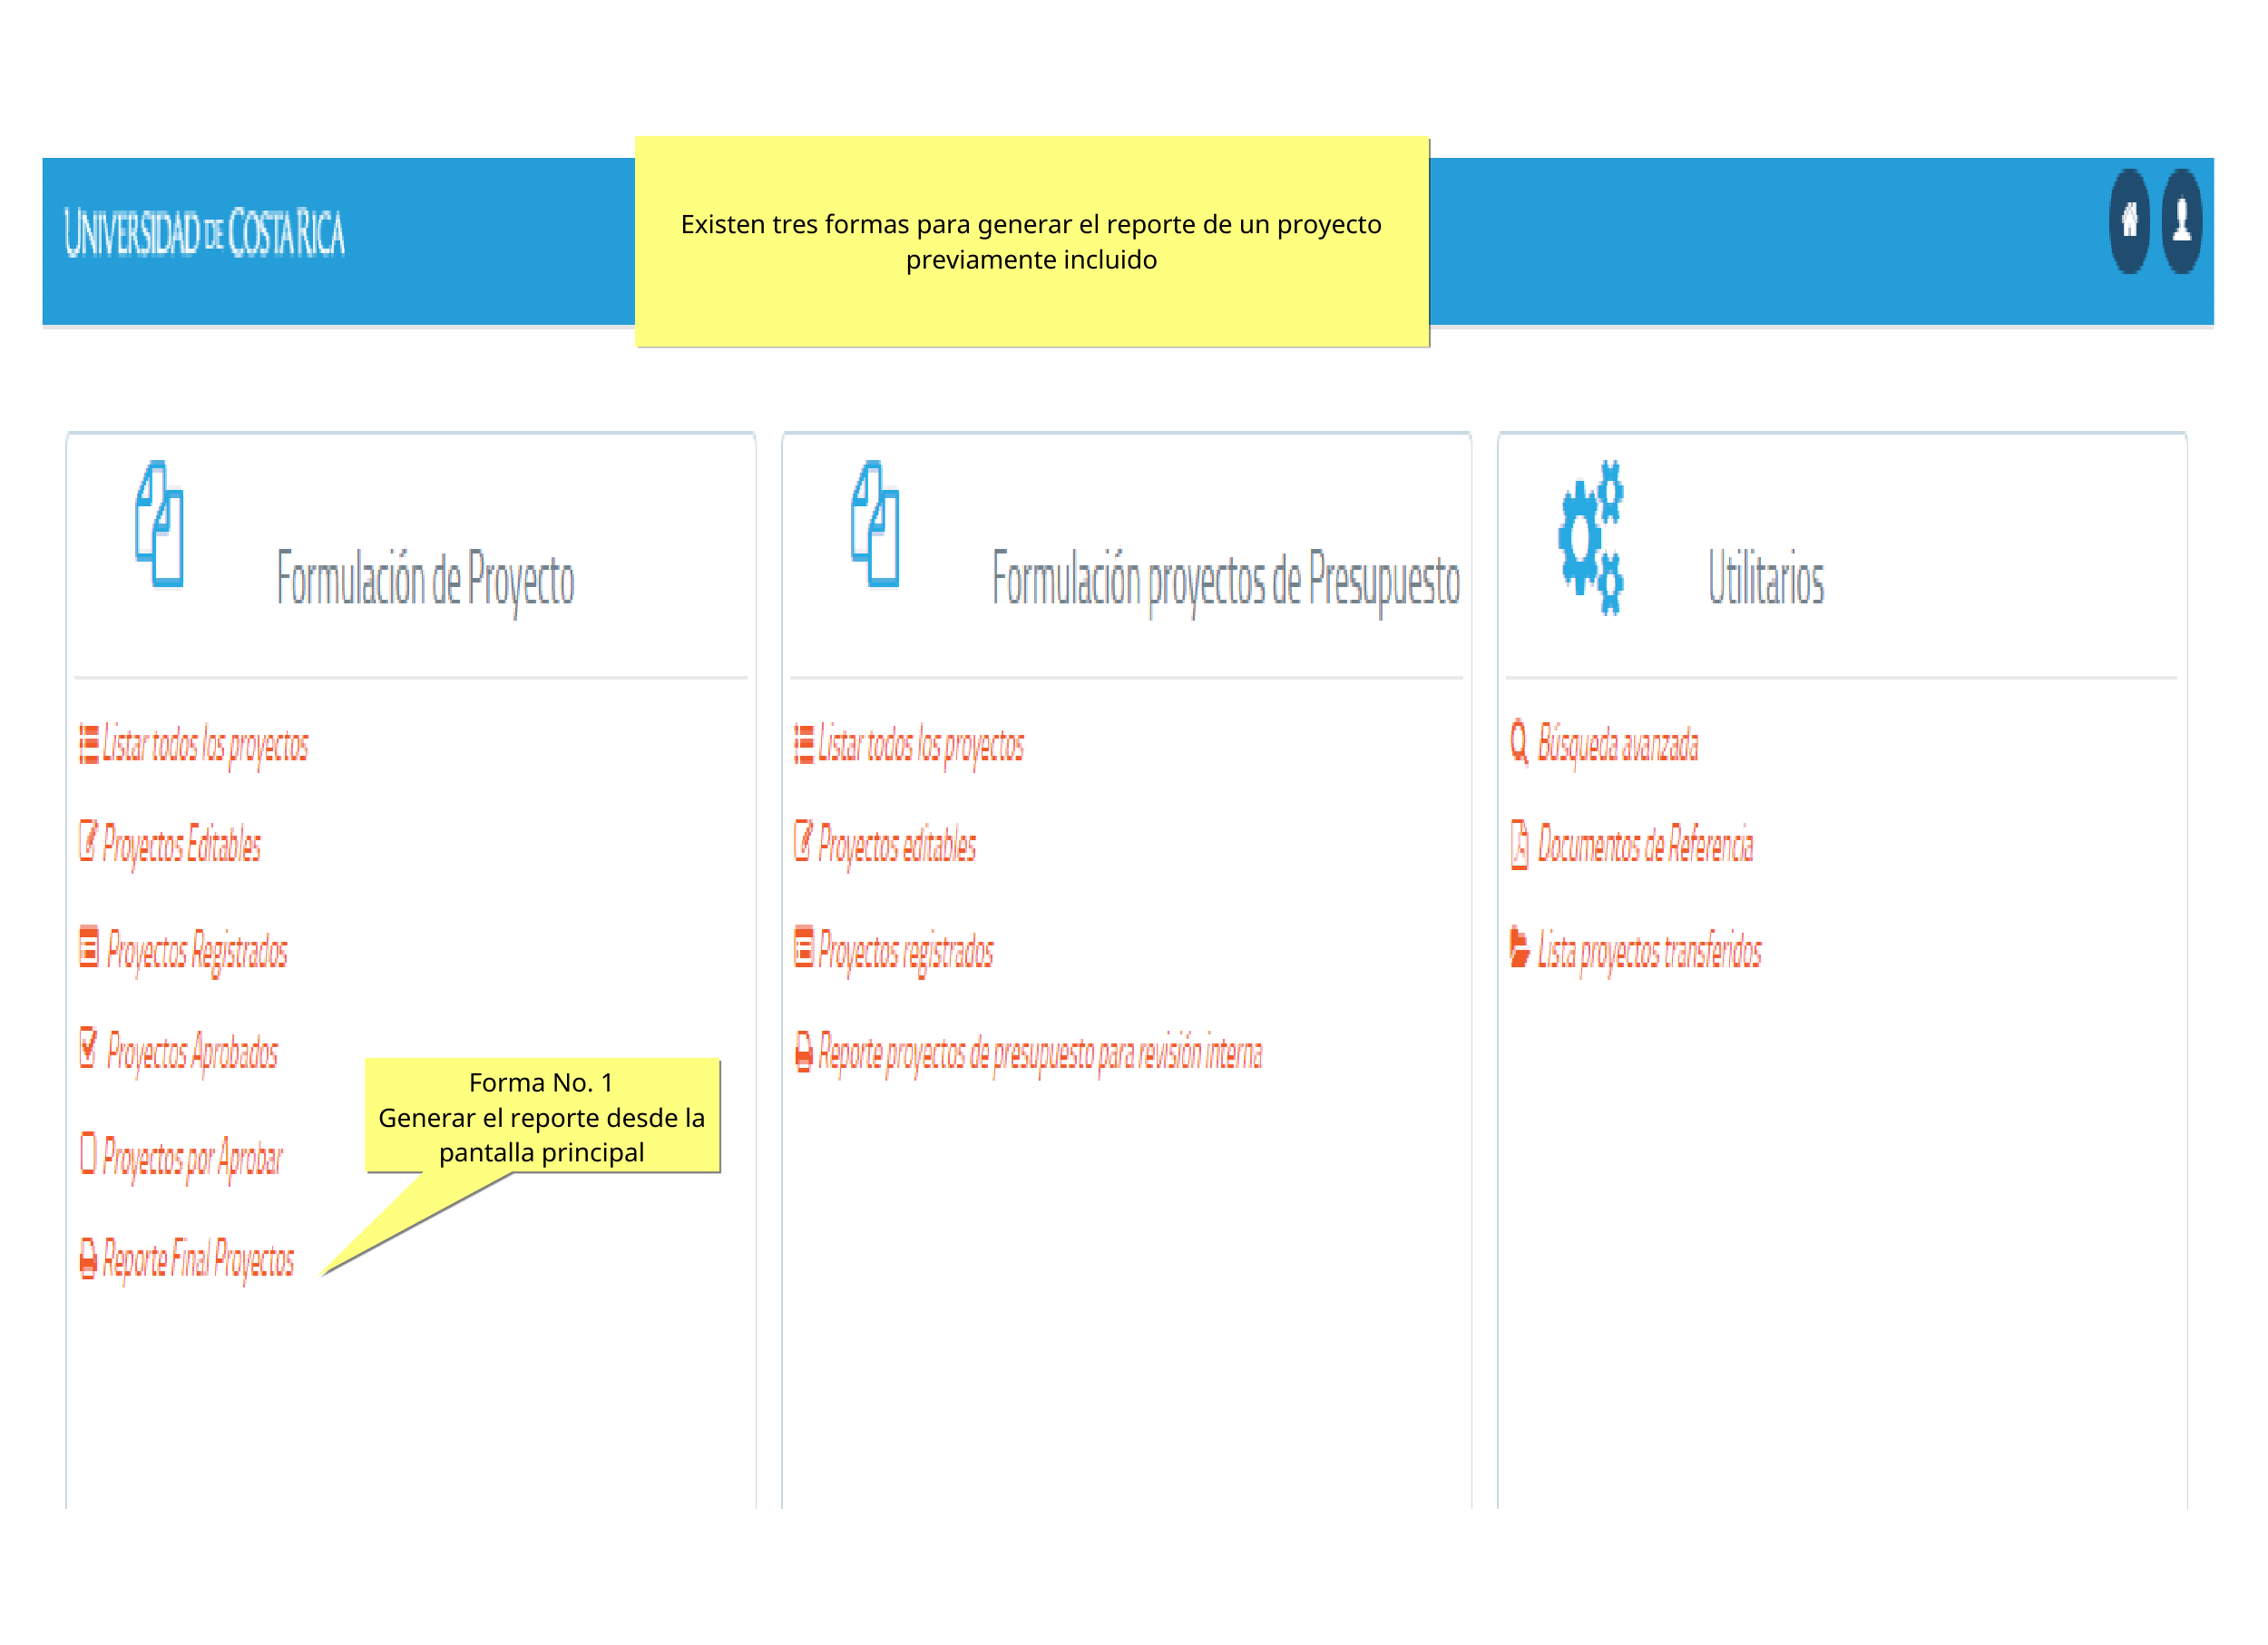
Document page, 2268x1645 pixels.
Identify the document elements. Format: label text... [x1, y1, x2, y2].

picture [42, 158, 2214, 1509]
text_box Existen tres formas para generar el reporte de un proyecto previamente incluido [635, 135, 1430, 348]
text_box Forma No. 1 Generar el reporte desde la pantalla principal [317, 1057, 719, 1277]
